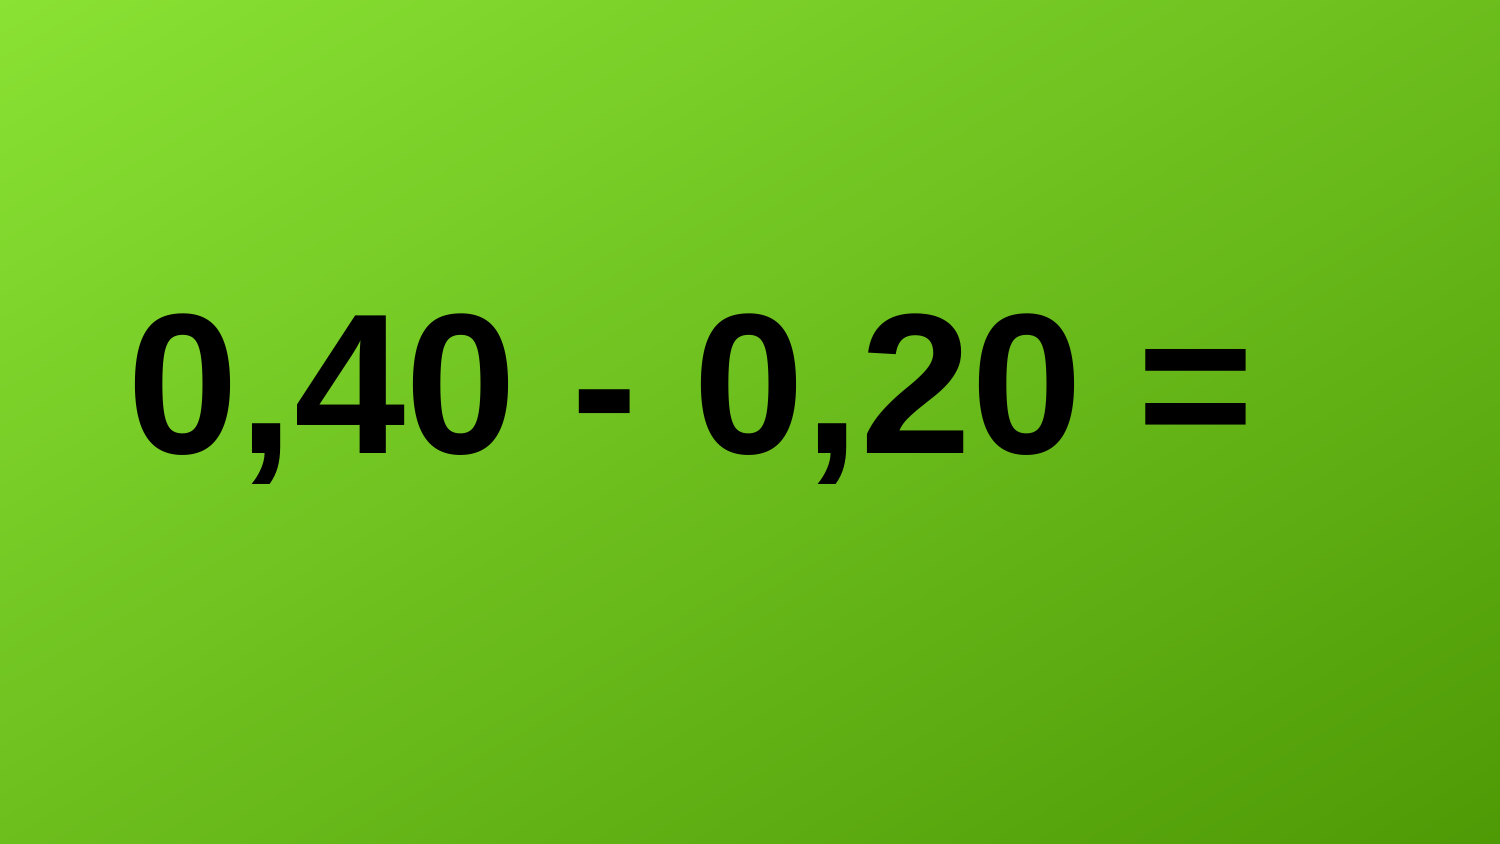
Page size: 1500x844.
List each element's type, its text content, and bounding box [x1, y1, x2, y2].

title 0,40 - 0,20 = [112, 318, 1388, 509]
